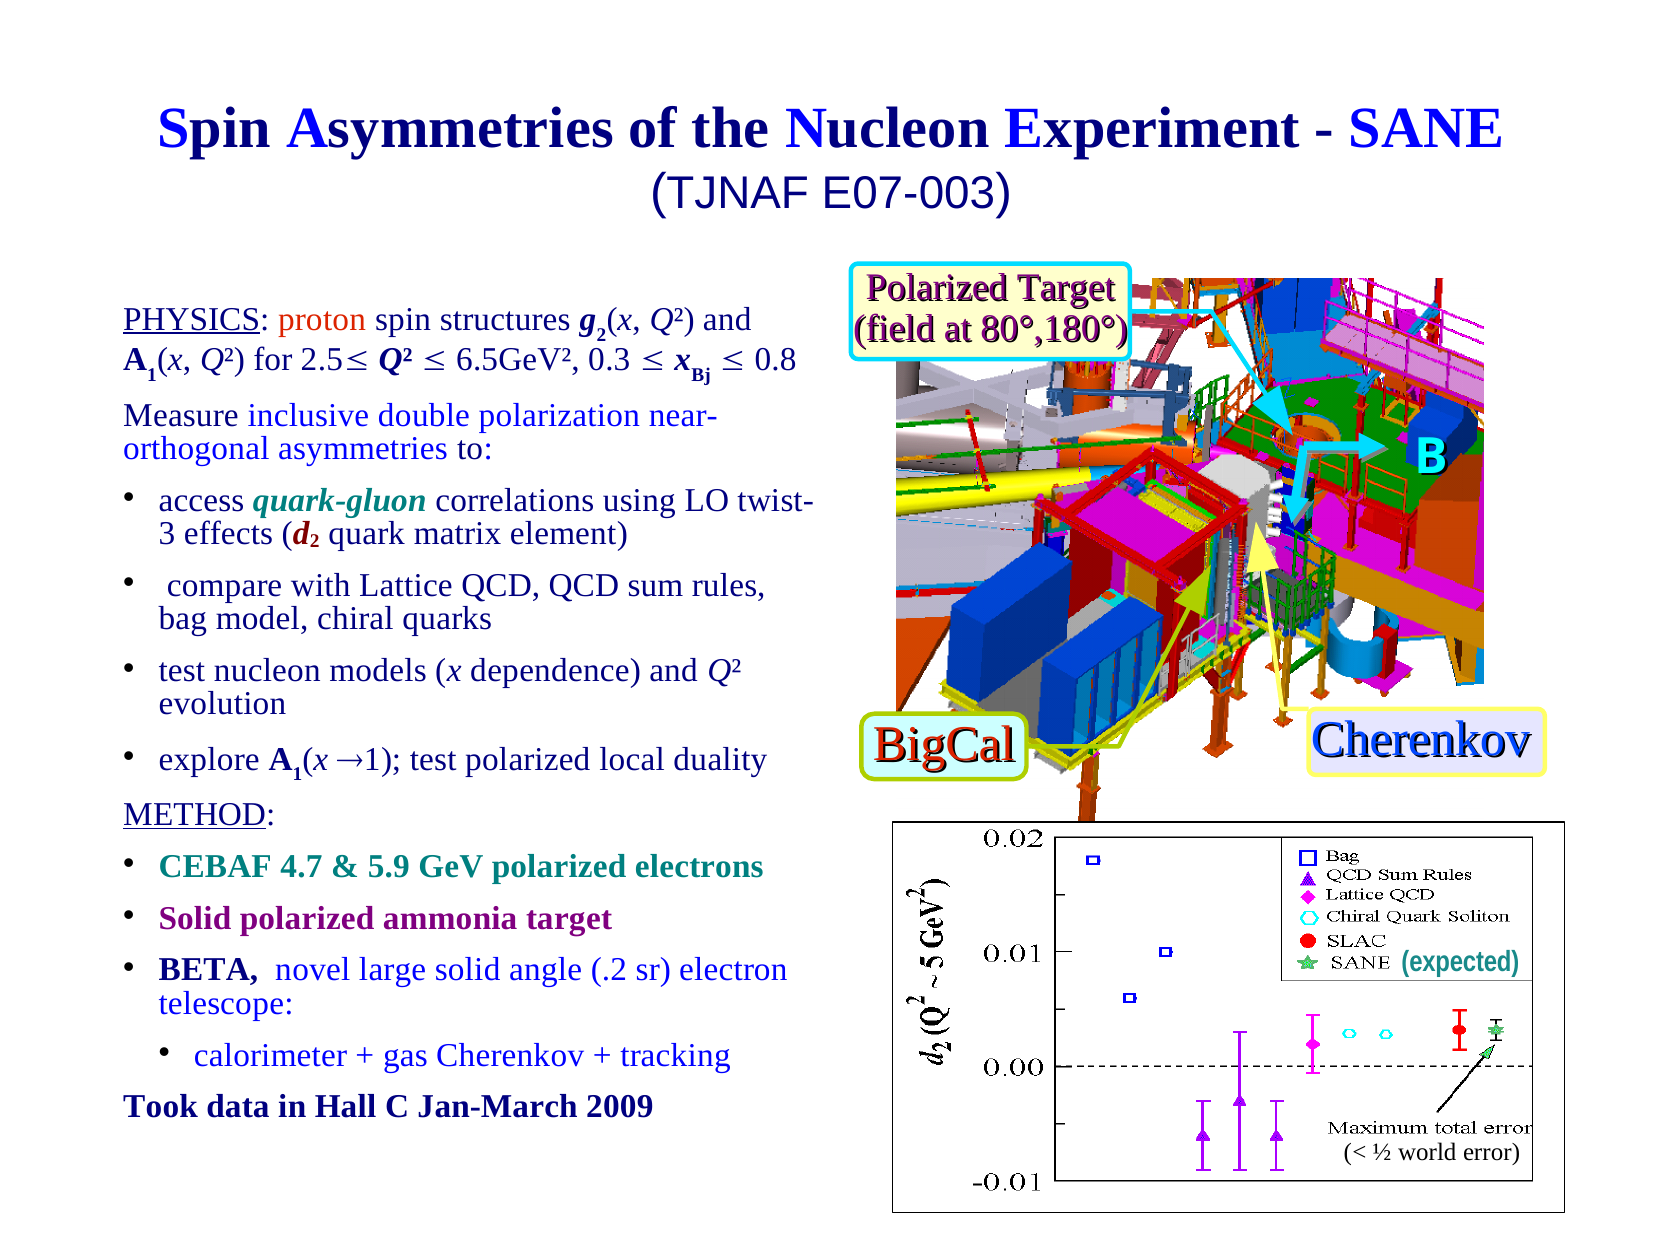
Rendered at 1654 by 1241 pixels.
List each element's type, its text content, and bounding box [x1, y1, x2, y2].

picture [896, 278, 1484, 821]
text_box Cherenkov [1308, 708, 1545, 775]
text_box Polarized Target (field at 80°,180°) [850, 263, 1130, 360]
text_box (< ½ world error)‏ [1343, 1134, 1526, 1165]
picture [893, 822, 1564, 1212]
text_box B [1400, 414, 1459, 487]
title Spin Asymmetries of the Nucleon Experiment - SANE (TJNAF E07-003)‏ [127, 45, 1535, 277]
text_box PHYSICS: proton spin structures g2(x, Q²) and A1(x, Q²) for 2.5 Q²  6.5GeV², 0.3  xBj  0.8 Measure inclusive double polarization near-orthogonal asymmetries to: access quark-gluon correlations using LO twist-3 effects (d2 quark matrix element) compare with Lattice QCD, QCD sum rules, bag model, chiral quarks test nucleon models (x dependence) and Q² evolution explore A1(x 1); test polarized local duality METHOD: CEBAF 4.7 & 5.9 GeV polarized electrons Solid polarized ammonia target BETA, novel large solid angle (.2 sr) electron telescope: calorimeter + gas Cherenkov + tracking Took data in Hall C Jan-March 2009 [52, 300, 818, 1201]
text_box (expected)‏ [1401, 941, 1526, 977]
text_box BigCal [861, 713, 1027, 780]
